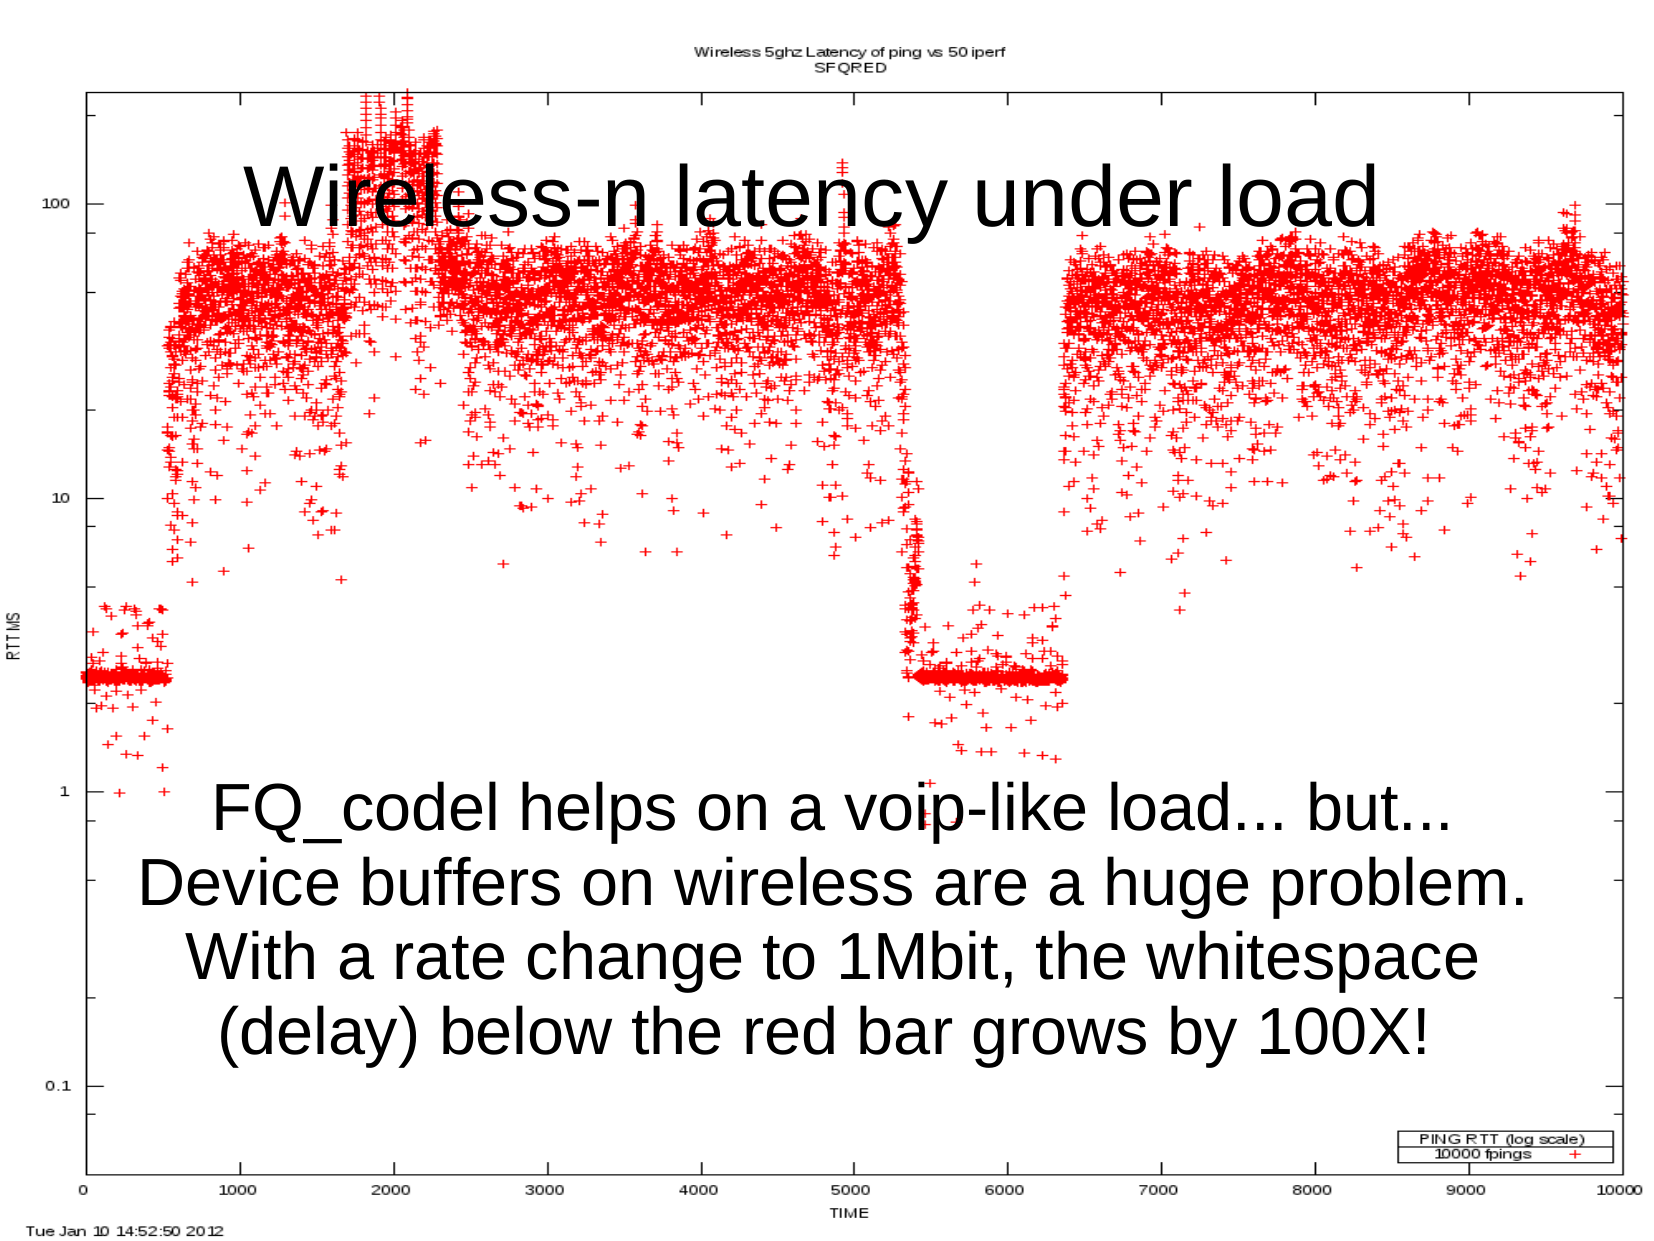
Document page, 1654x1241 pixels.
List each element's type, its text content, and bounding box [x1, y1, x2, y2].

subtitle FQ_codel helps on a voip-like load... but... Device buffers on wireless are a huge problem. With a rate change to 1Mbit, the whitespace (delay) below the red bar grows by 100X! [107, 510, 1561, 1241]
picture [0, 29, 1654, 1241]
title Wireless-n latency under load [118, 112, 1506, 281]
